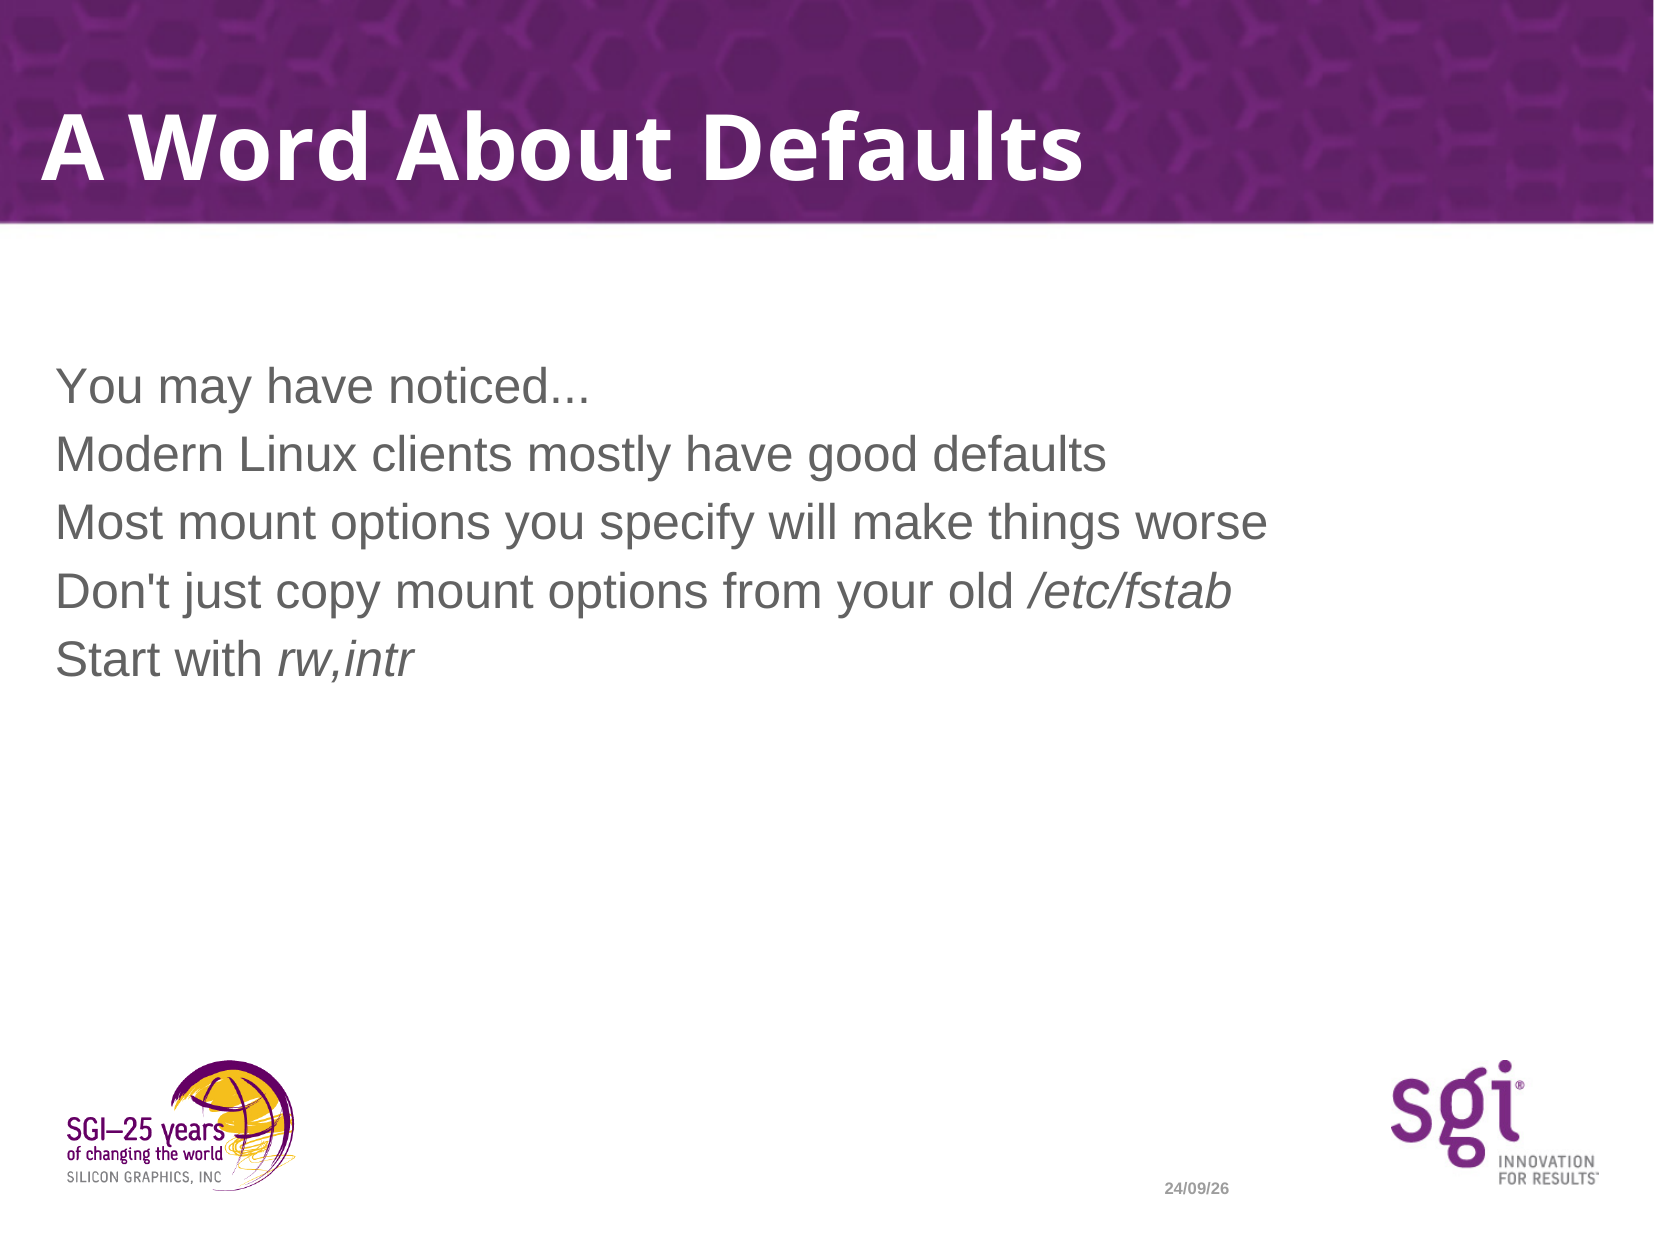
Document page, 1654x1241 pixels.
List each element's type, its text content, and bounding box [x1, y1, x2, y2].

picture [0, 0, 1654, 1194]
title A Word About Defaults [41, 48, 1447, 241]
list You may have noticed... Modern Linux clients mostly have good defaults Most mount options you specify will make things worse Don't just copy mount options from your old /etc/fstab Start with rw,intr [55, 358, 1461, 937]
